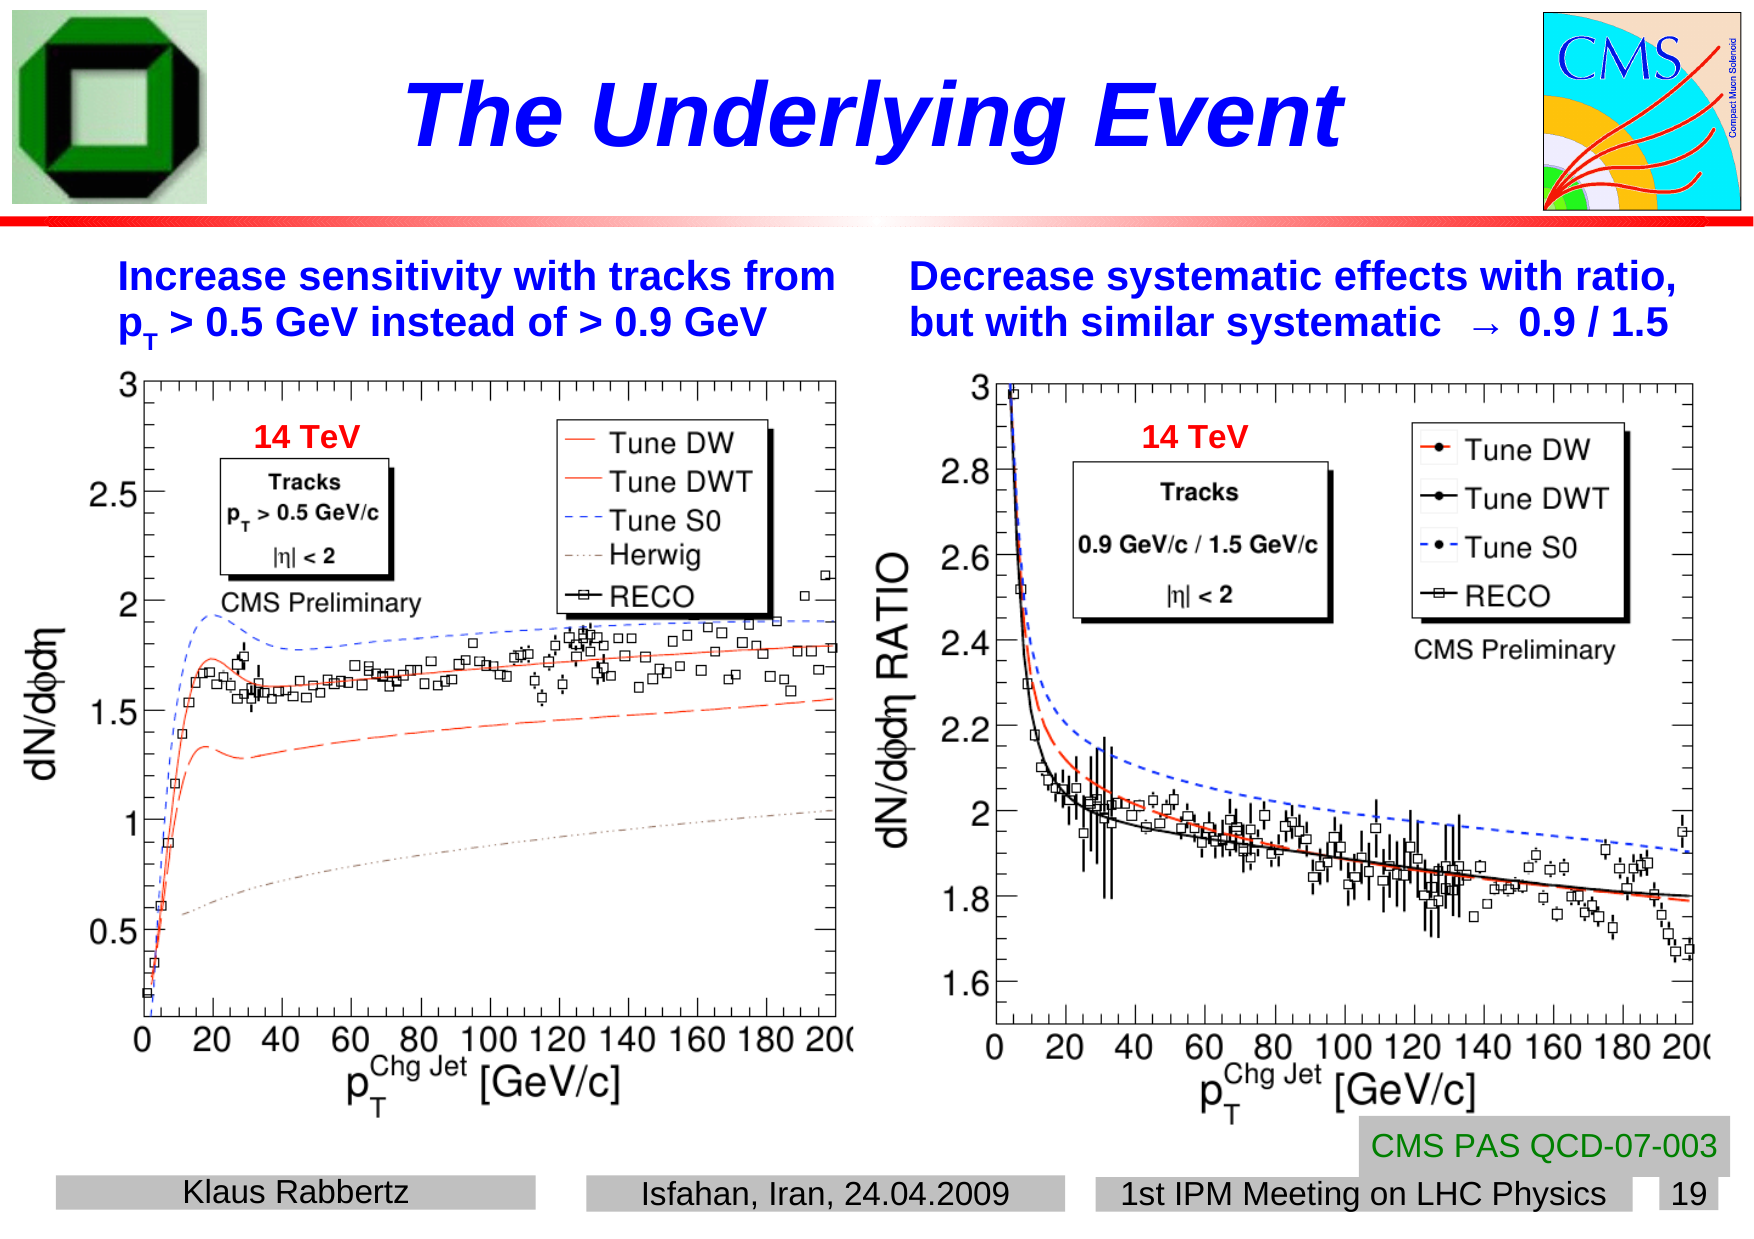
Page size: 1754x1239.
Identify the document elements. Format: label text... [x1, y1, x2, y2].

text_box Decrease systematic effects with ratio, but with similar systematic → 0.9 / 1.5 [897, 240, 1690, 360]
text_box CMS PAS QCD-07-003 [1358, 1115, 1731, 1177]
picture [8, 360, 1719, 1132]
text_box 14 TeV [241, 406, 373, 469]
title The Underlying Event [220, 27, 1525, 202]
text_box 14 TeV [1129, 406, 1261, 469]
picture [12, 10, 207, 204]
text_box Increase sensitivity with tracks from pT > 0.5 GeV instead of > 0.9 GeV [105, 240, 849, 370]
picture [1542, 11, 1742, 211]
